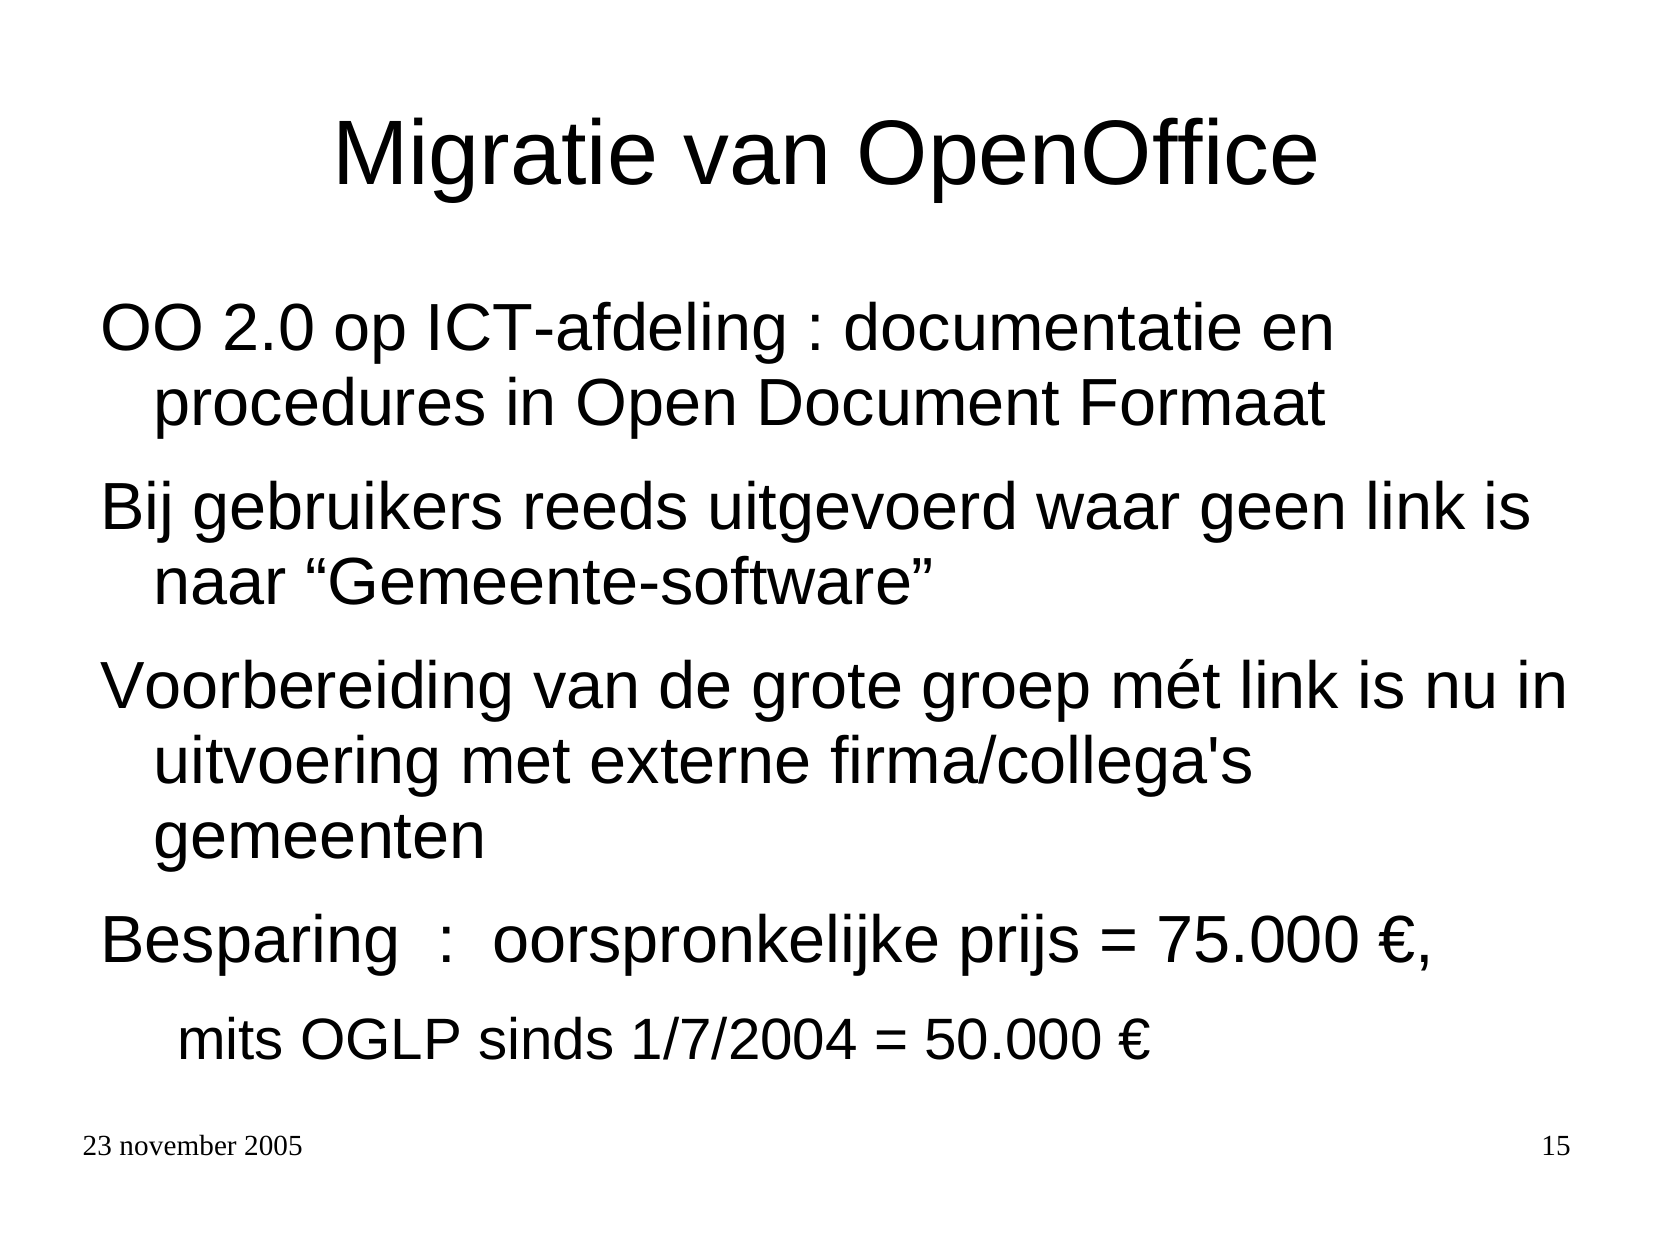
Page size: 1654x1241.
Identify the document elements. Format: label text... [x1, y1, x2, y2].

title Migratie van OpenOffice [82, 49, 1571, 257]
list OO 2.0 op ICT-afdeling : documentatie en procedures in Open Document Formaat Bij gebruikers reeds uitgevoerd waar geen link is naar “Gemeente-software” Voorbereiding van de grote groep mét link is nu in uitvoering met externe firma/collega's gemeenten Besparing : oorspronkelijke prijs = 75.000 €, mits OGLP sinds 1/7/2004 = 50.000 € [82, 290, 1571, 1109]
